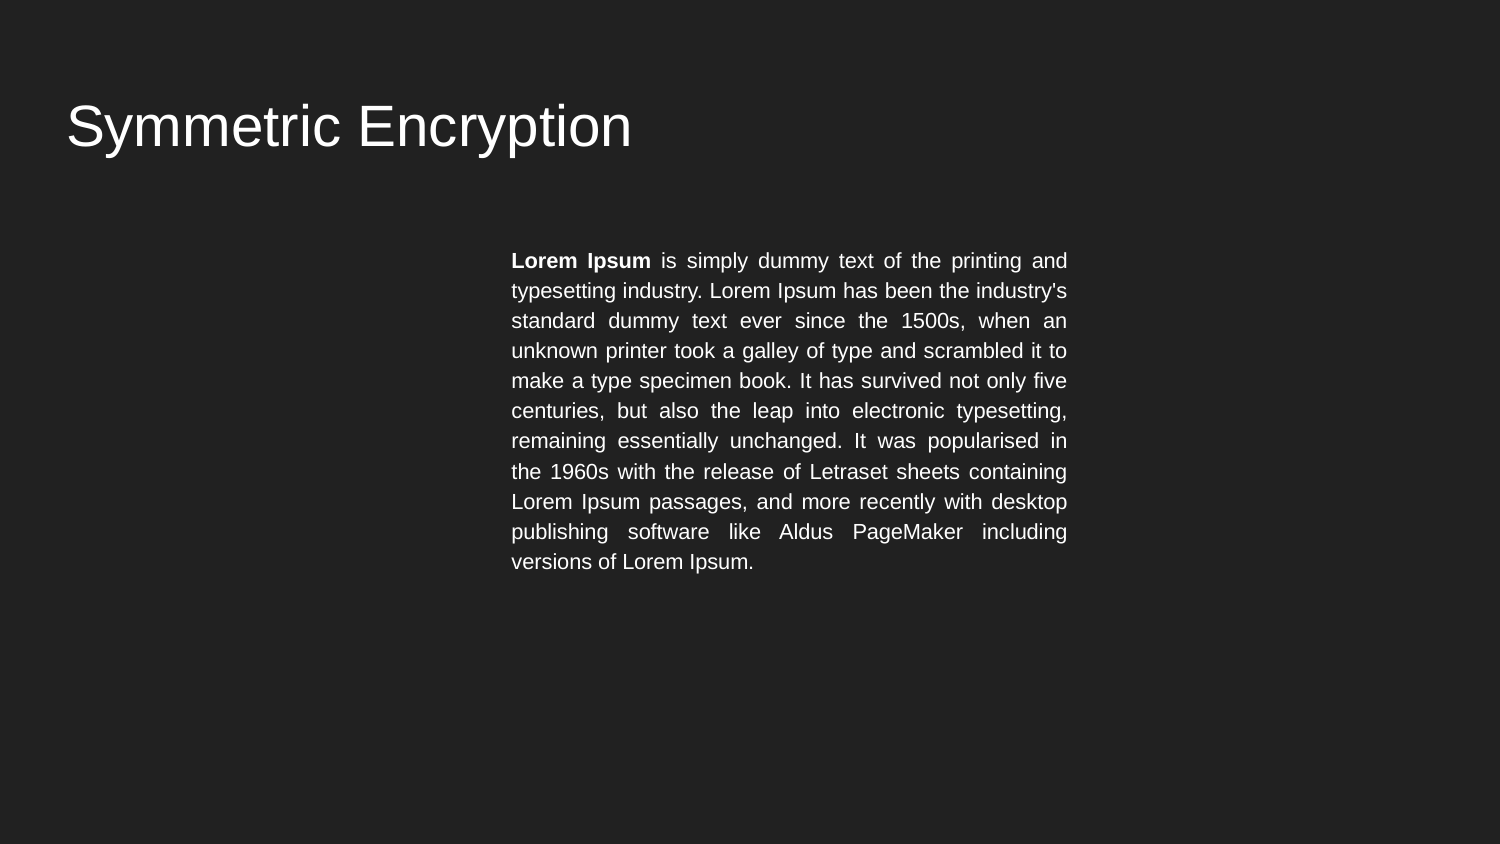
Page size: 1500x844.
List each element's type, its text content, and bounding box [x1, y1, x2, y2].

title Symmetric Encryption [51, 72, 1449, 167]
text_box Lorem Ipsum is simply dummy text of the printing and typesetting industry. Lorem Ipsum has been the industry's standard dummy text ever since the 1500s, when an unknown printer took a galley of type and scrambled it to make a type specimen book. It has survived not only five centuries, but also the leap into electronic typesetting, remaining essentially unchanged. It was popularised in the 1960s with the release of Letraset sheets containing Lorem Ipsum passages, and more recently with desktop publishing software like Aldus PageMaker including versions of Lorem Ipsum. [450, 227, 1107, 598]
